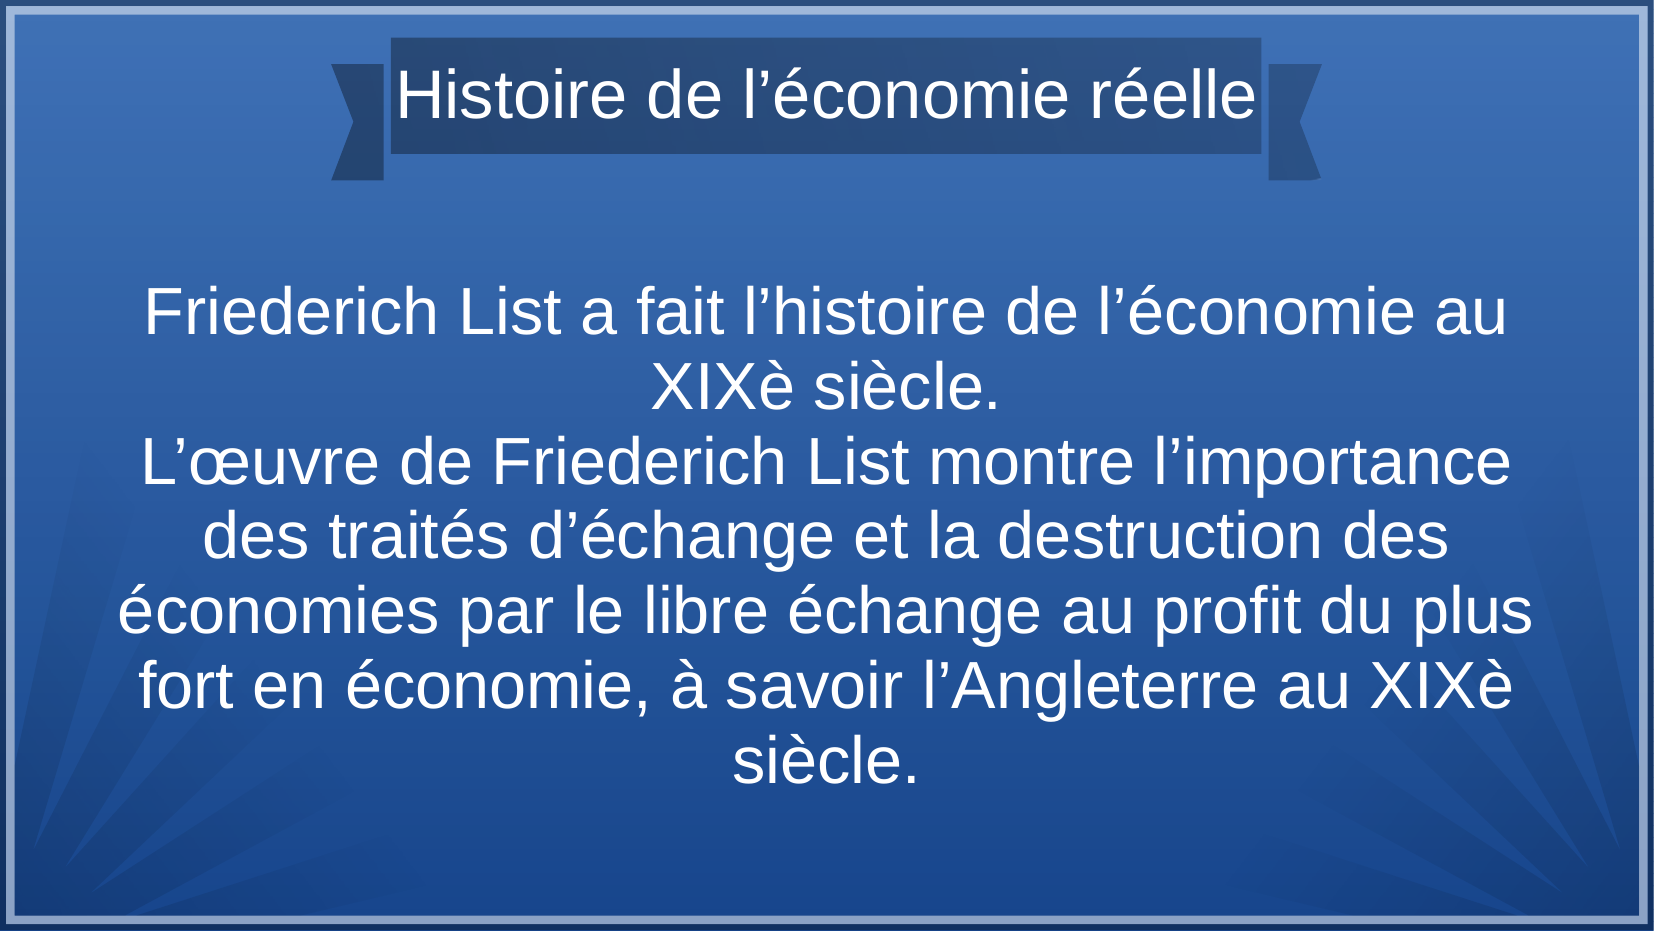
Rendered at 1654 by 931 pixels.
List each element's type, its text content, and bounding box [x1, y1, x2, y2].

subtitle Friederich List a fait l’histoire de l’économie au XIXè siècle. L’œuvre de Friederich List montre l’importance des traités d’échange et la destruction des économies par le libre échange au profit du plus fort en économie, à savoir l’Angleterre au XIXè siècle. [82, 224, 1571, 848]
title Histoire de l’économie réelle [389, 35, 1264, 154]
